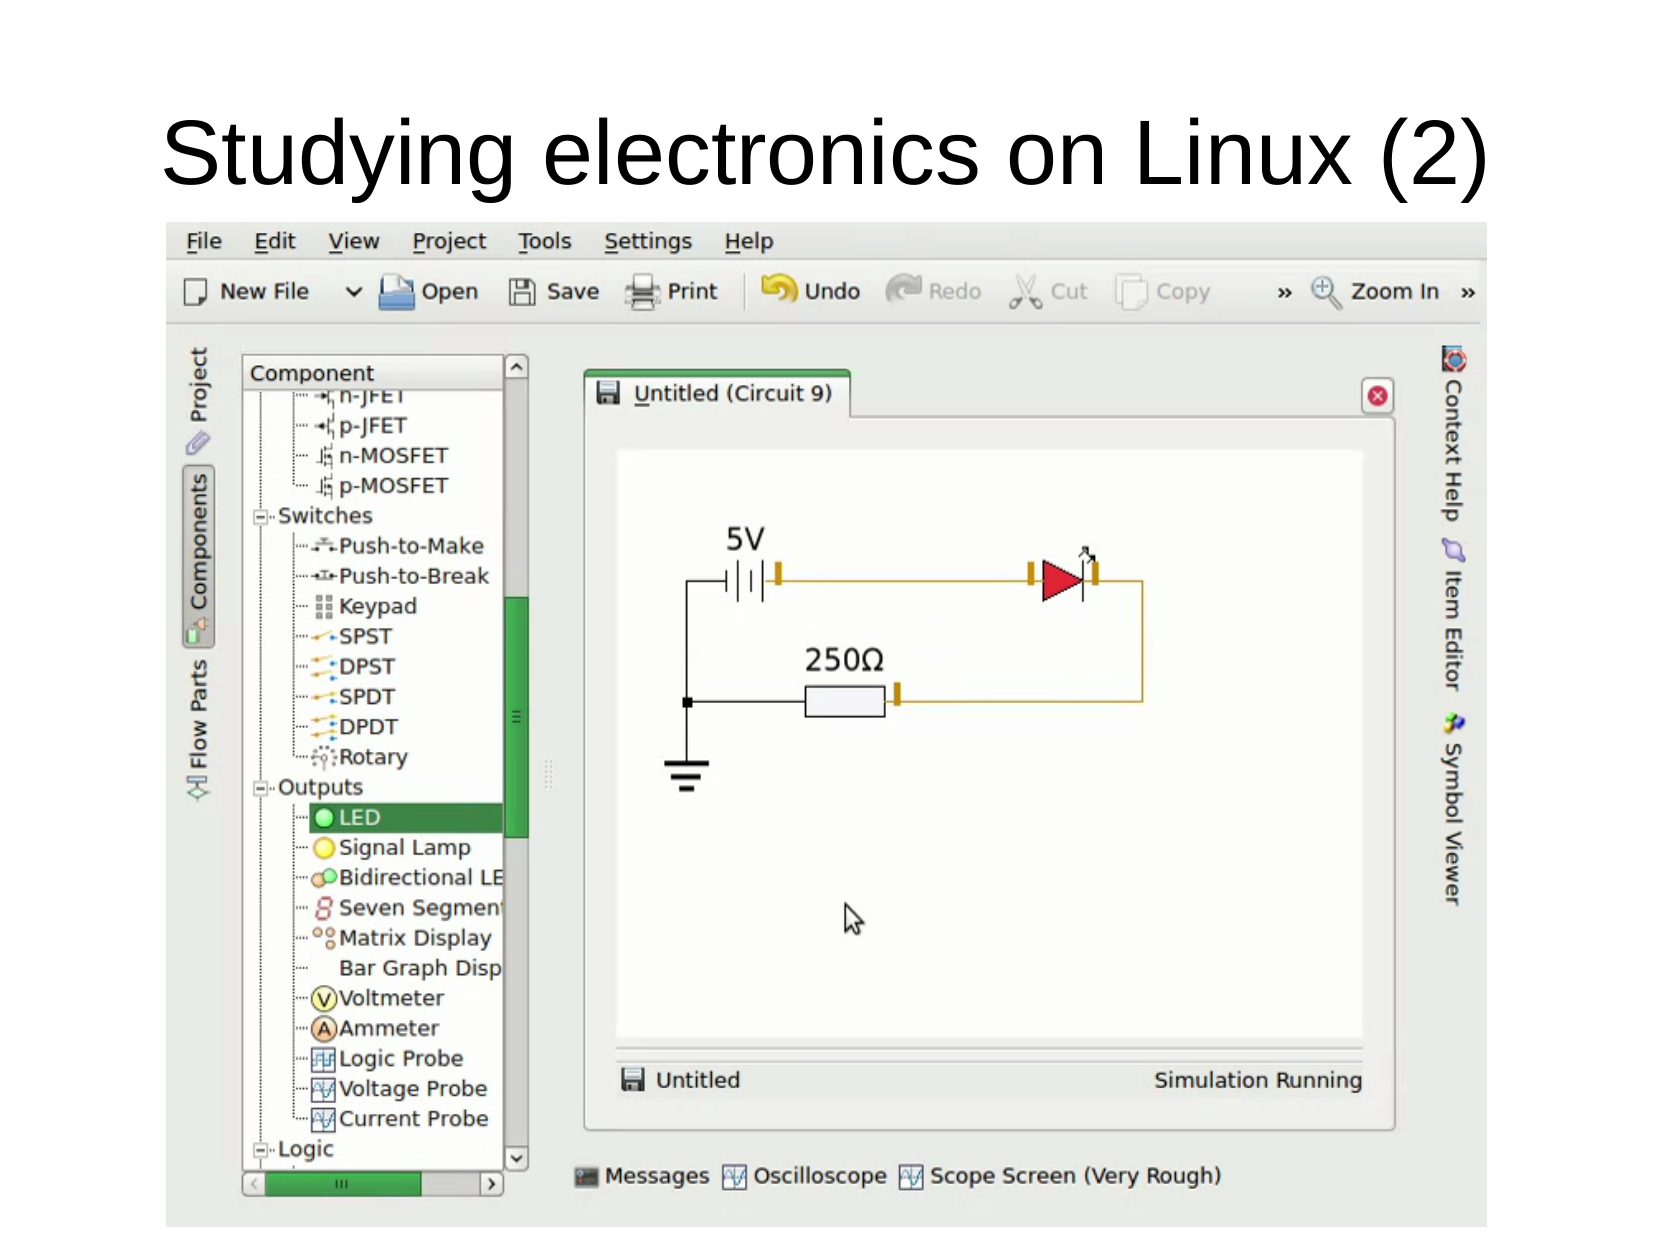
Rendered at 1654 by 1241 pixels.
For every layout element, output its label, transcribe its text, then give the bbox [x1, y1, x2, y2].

picture [166, 222, 1487, 1227]
title Studying electronics on Linux (2) [82, 49, 1571, 257]
